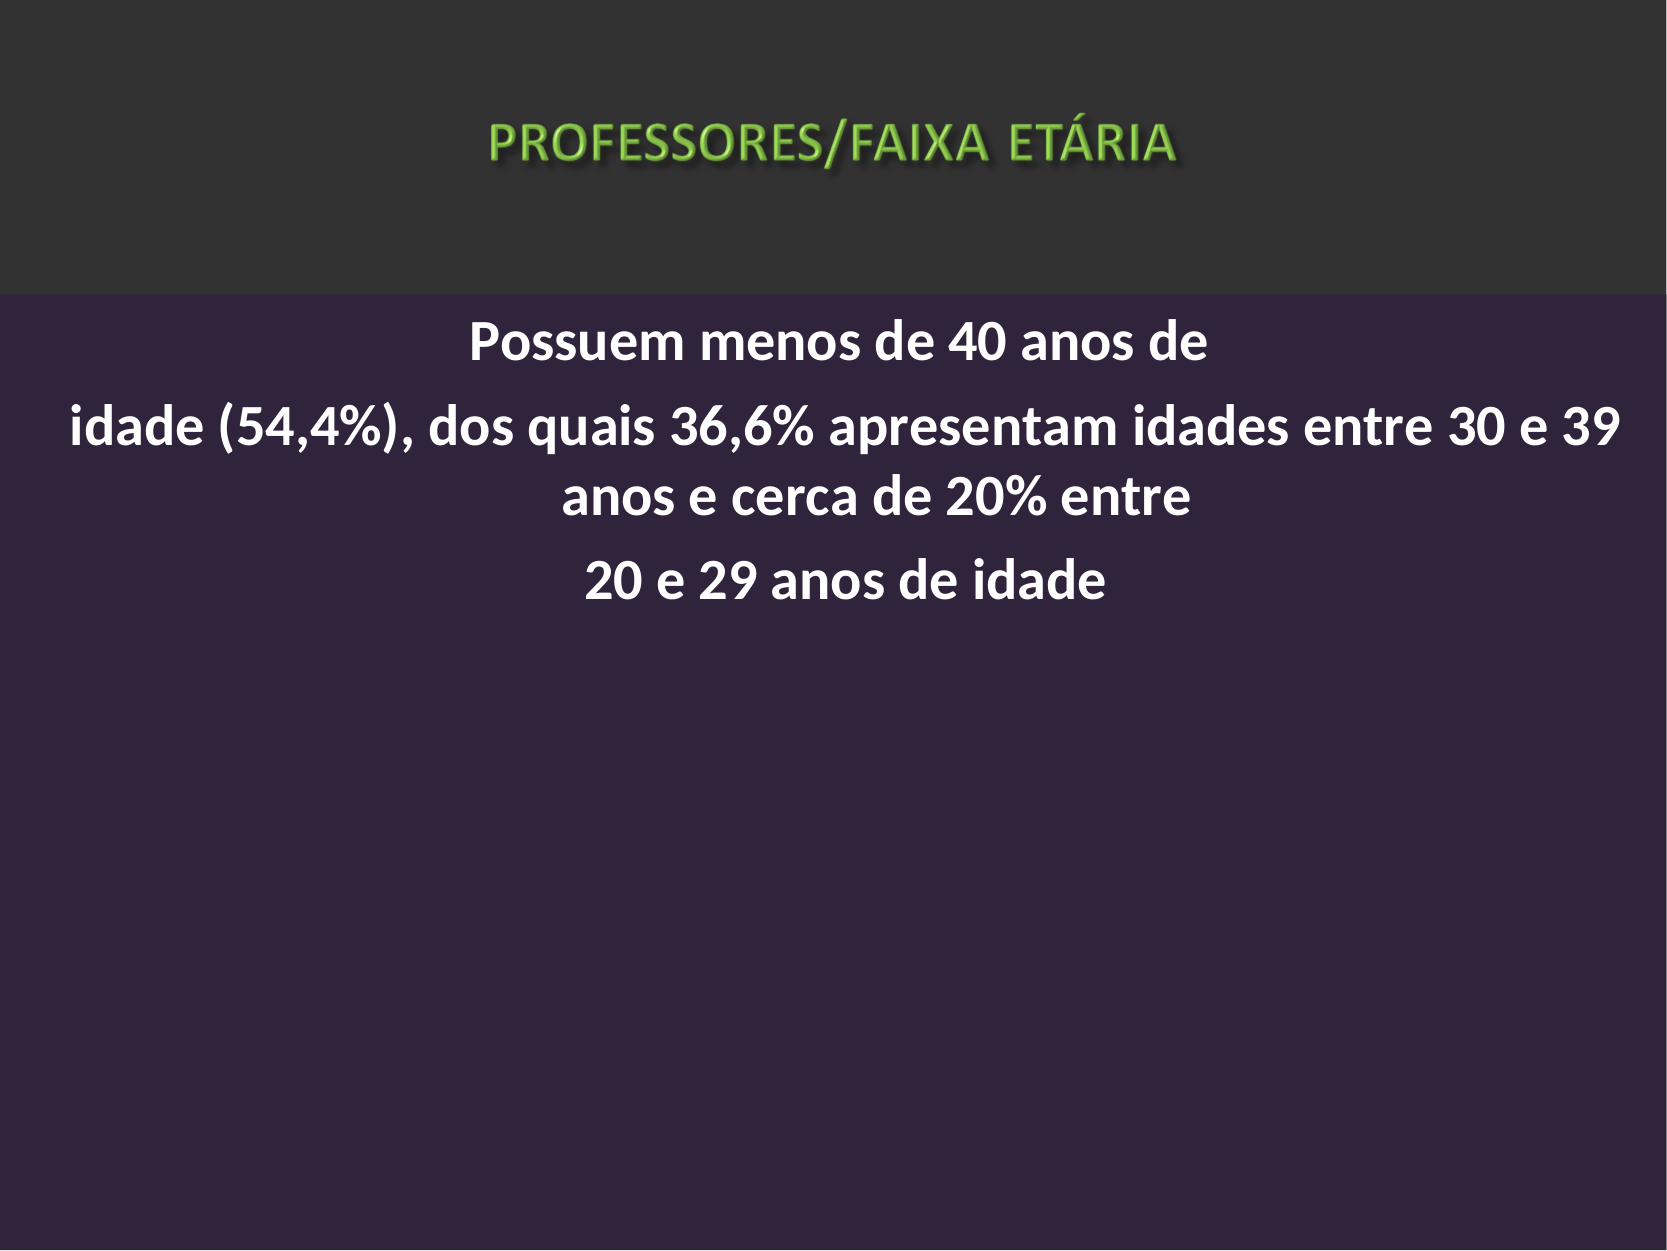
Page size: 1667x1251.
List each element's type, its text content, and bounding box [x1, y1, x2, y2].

text_box [0, 0, 1667, 284]
list Possuem menos de 40 anos de idade (54,4%), dos quais 36,6% apresentam idades entre 30 e 39 anos e cerca de 20% entre 20 e 29 anos de idade [0, 294, 1667, 1251]
